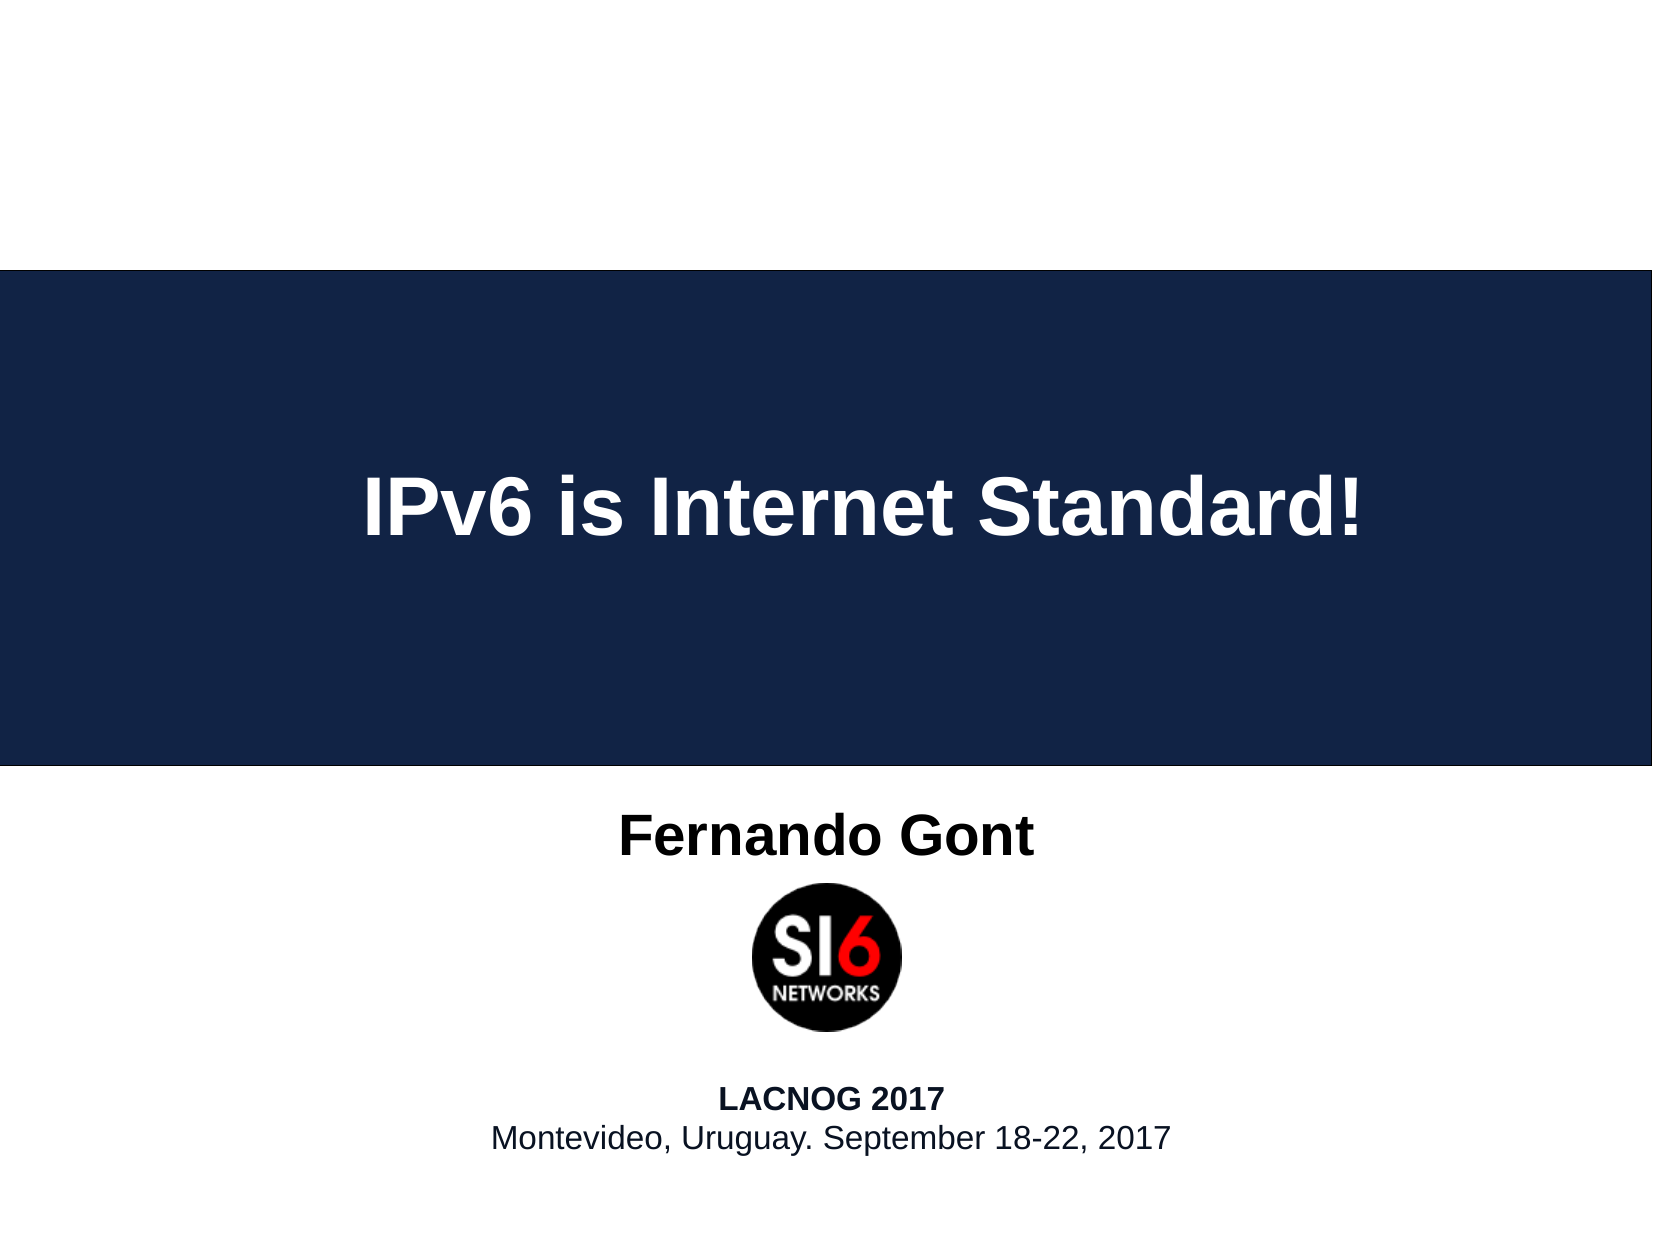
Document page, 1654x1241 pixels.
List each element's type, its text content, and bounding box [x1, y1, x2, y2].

picture [752, 883, 902, 1032]
list IPv6 is Internet Standard! [67, 375, 1591, 601]
list LACNOG 2017 Montevideo, Uruguay. September 18-22, 2017 [331, 1080, 1262, 1214]
